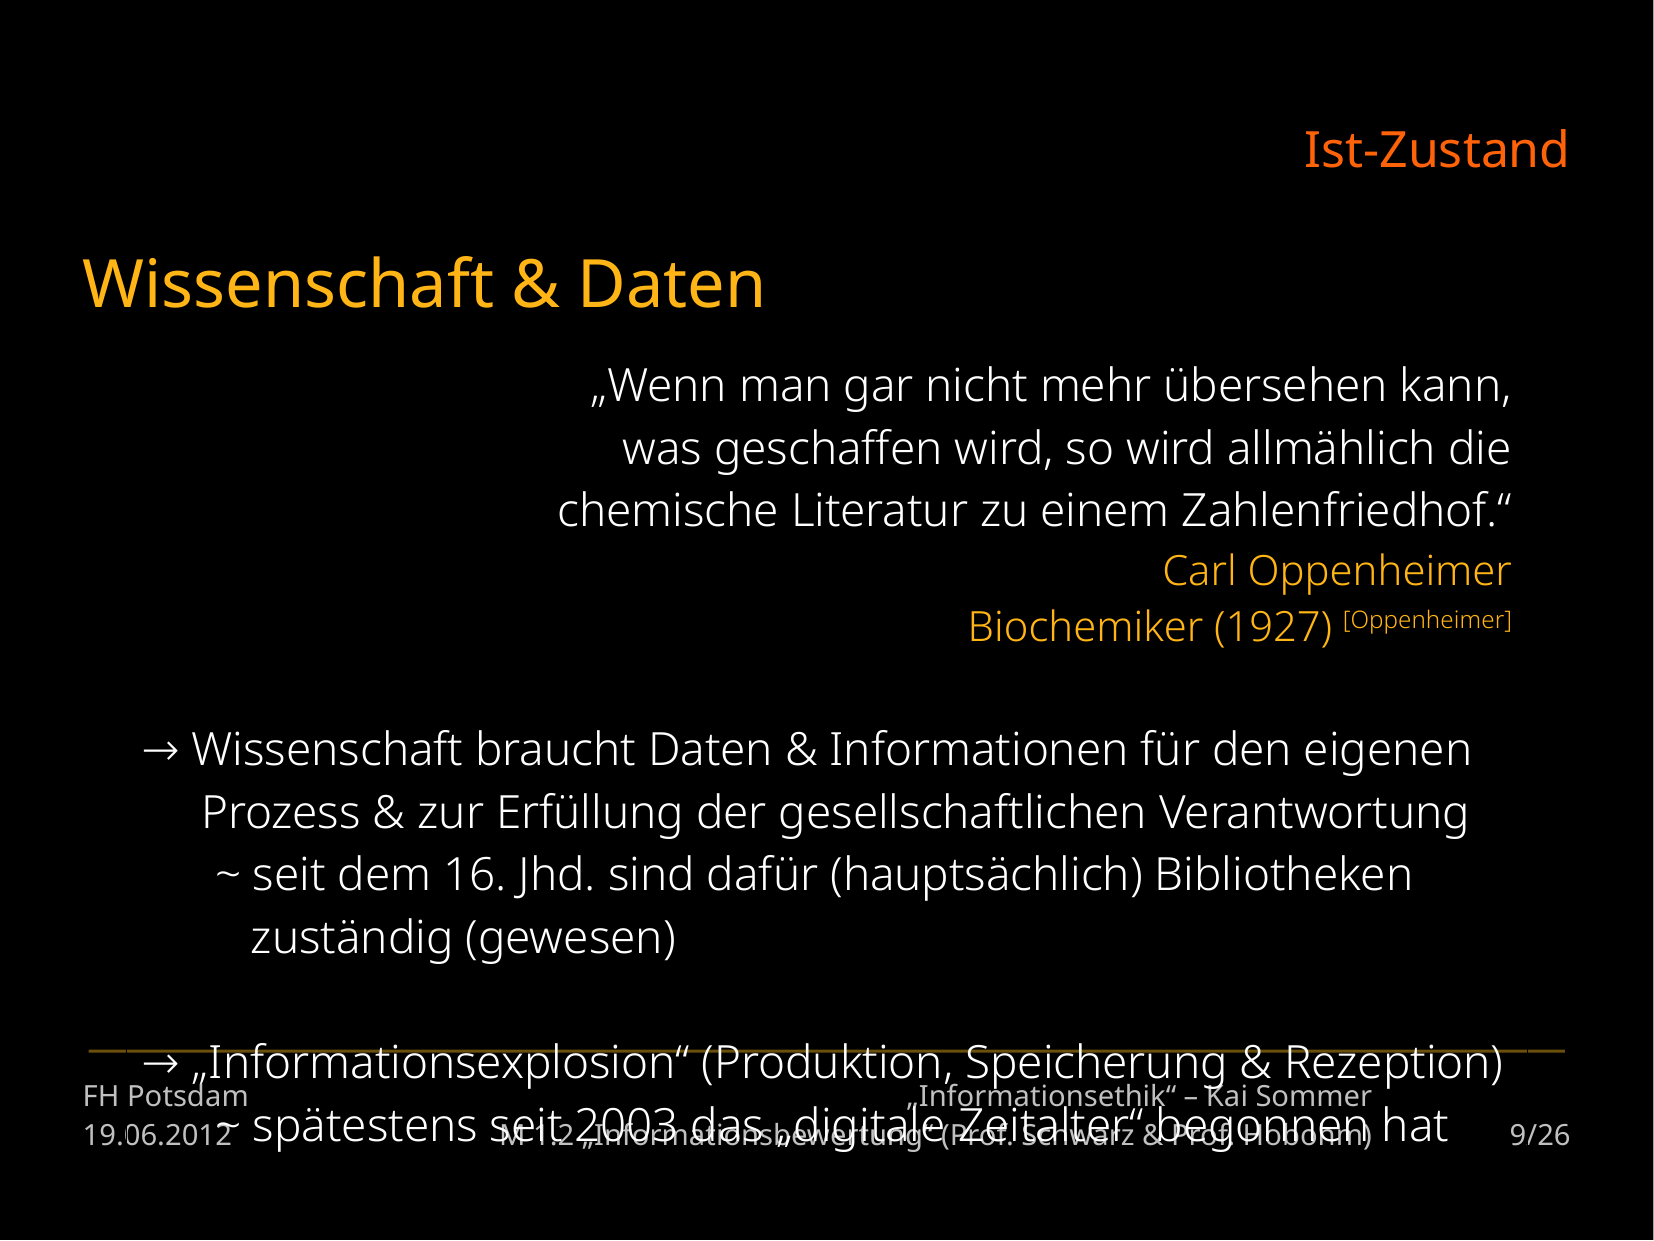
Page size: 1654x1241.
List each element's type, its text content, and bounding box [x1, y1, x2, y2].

list Wissenschaft & Daten [127, 1022, 1527, 1109]
list Wissenschaft & Daten [82, 236, 1571, 1109]
text_box „Wenn man gar nicht mehr übersehen kann, was geschaffen wird, so wird allmählich die chemische Literatur zu einem Zahlenfriedhof.“ Carl Oppenheimer Biochemiker (1927) [Oppenheimer] → Wissenschaft braucht Daten & Informationen für den eigenen Prozess & zur Erfüllung der gesellschaftlichen Verantwortung ~ seit dem 16. Jhd. sind dafür (hauptsächlich) Bibliotheken zuständig (gewesen) → „Informationsexplosion“ (Produktion, Speicherung & Rezeption) ~ spätestens seit 2003 das „digitale Zeitalter“ begonnen hat [126, 345, 1528, 1022]
title Ist-Zustand [82, 88, 1571, 207]
